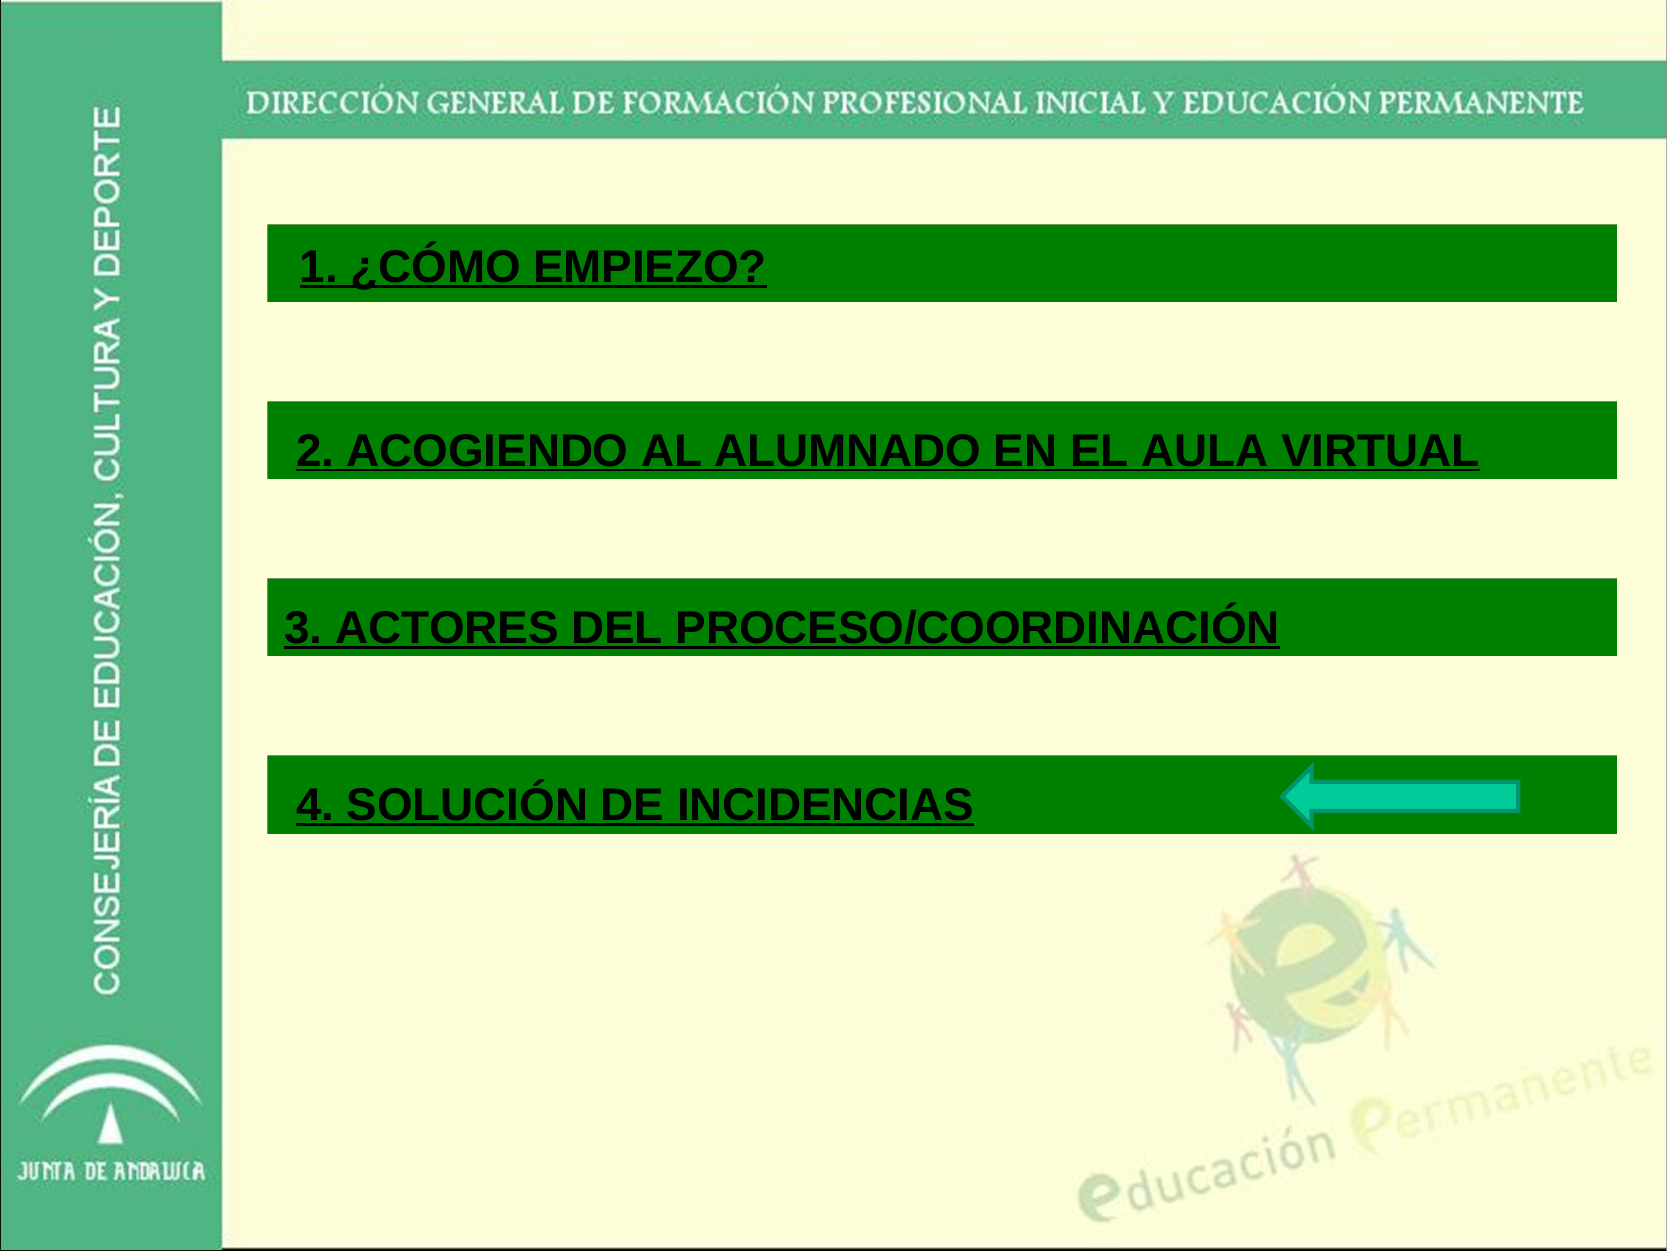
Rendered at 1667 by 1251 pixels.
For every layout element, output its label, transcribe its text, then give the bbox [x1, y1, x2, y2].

text_box 3. ACTORES DEL PROCESO/COORDINACIÓN [278, 577, 1607, 650]
text_box 2. ACOGIENDO AL ALUMNADO EN EL AULA VIRTUAL [289, 400, 1619, 472]
picture [0, 0, 1667, 1251]
text_box 4. SOLUCIÓN DE INCIDENCIAS [289, 754, 1619, 827]
text_box 1. ¿CÓMO EMPIEZO? [293, 216, 1622, 288]
